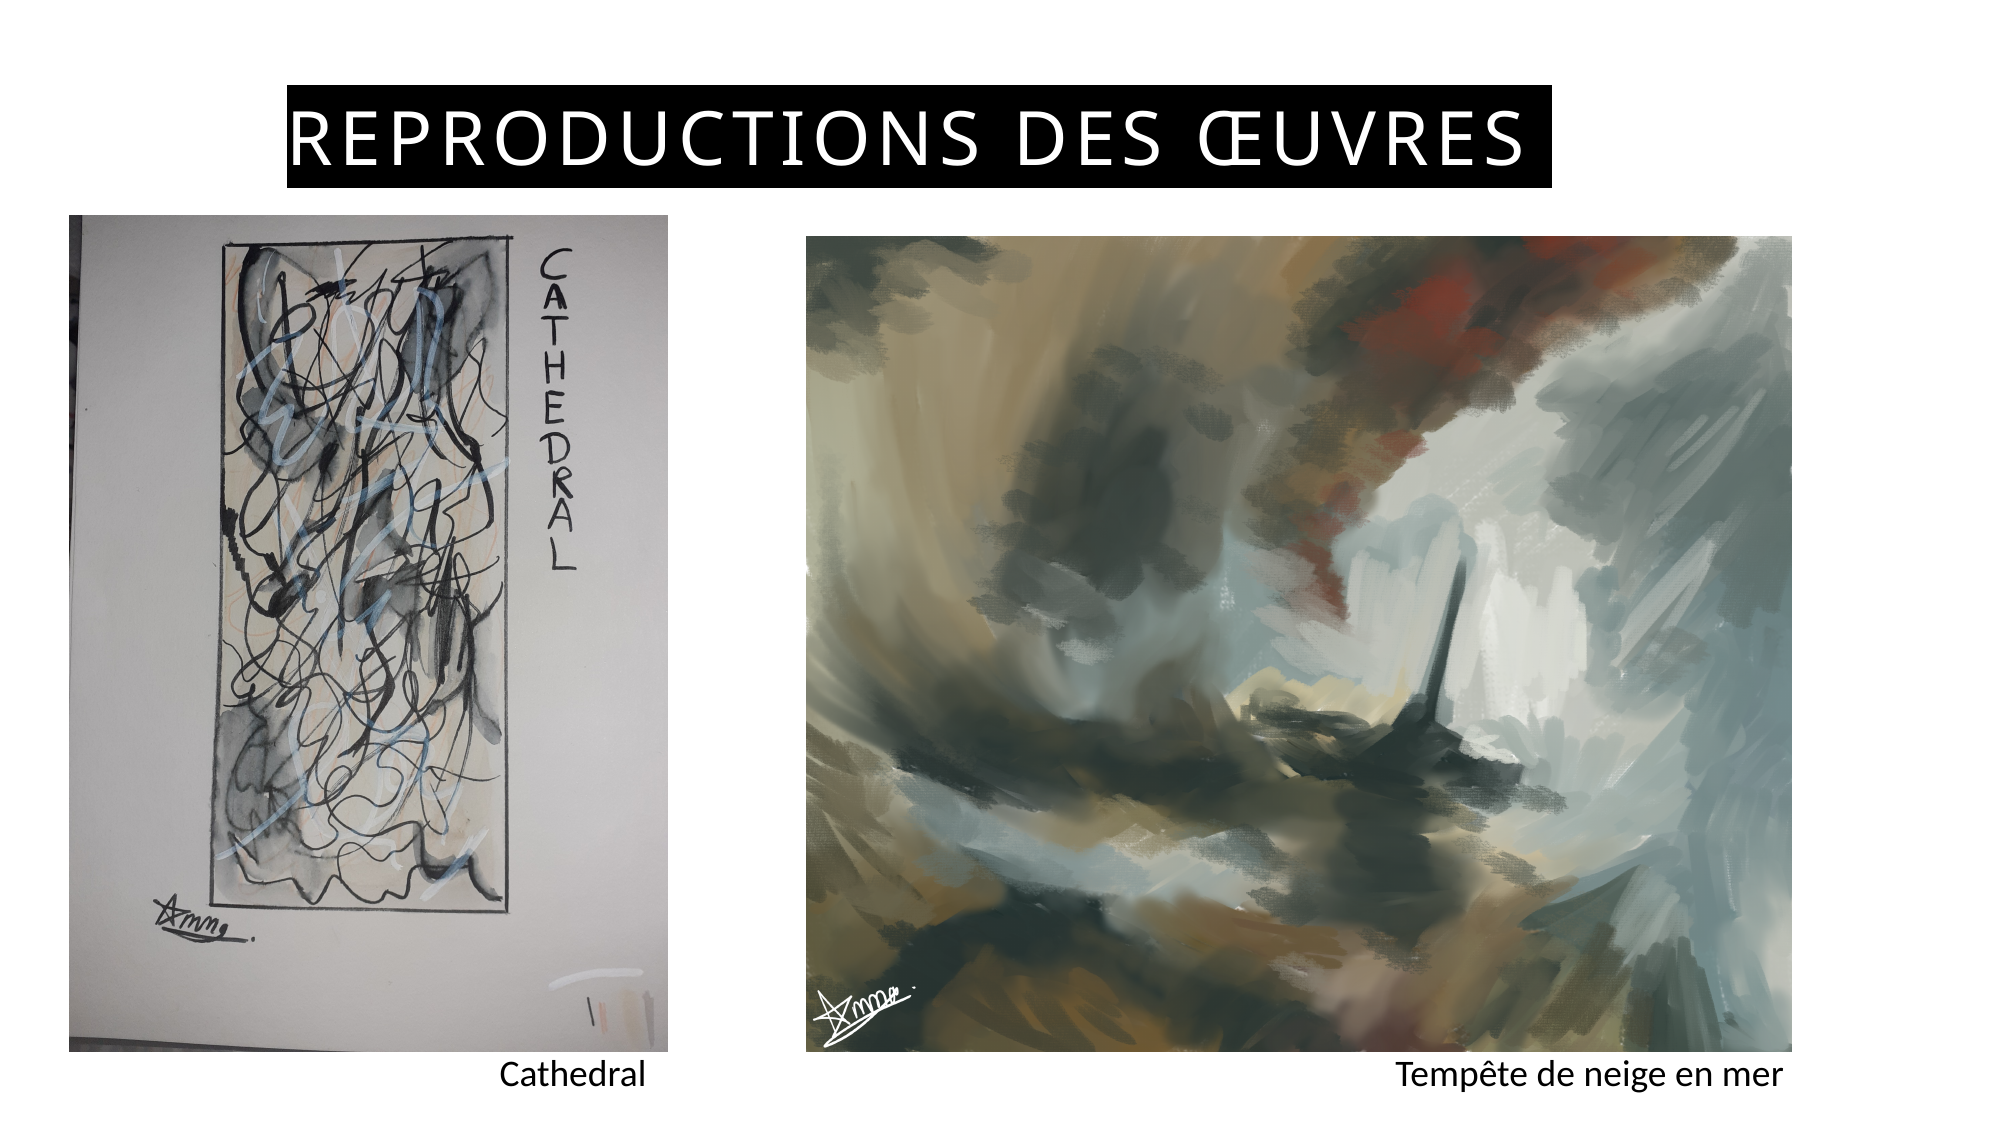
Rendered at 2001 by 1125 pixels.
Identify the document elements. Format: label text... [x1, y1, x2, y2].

text_box Tempête de neige en mer [1380, 1041, 2000, 1103]
picture [69, 215, 668, 1052]
text_box Cathedral [484, 1041, 949, 1103]
picture [806, 236, 1792, 1052]
title Reproductions des œuvres [48, 0, 1792, 189]
